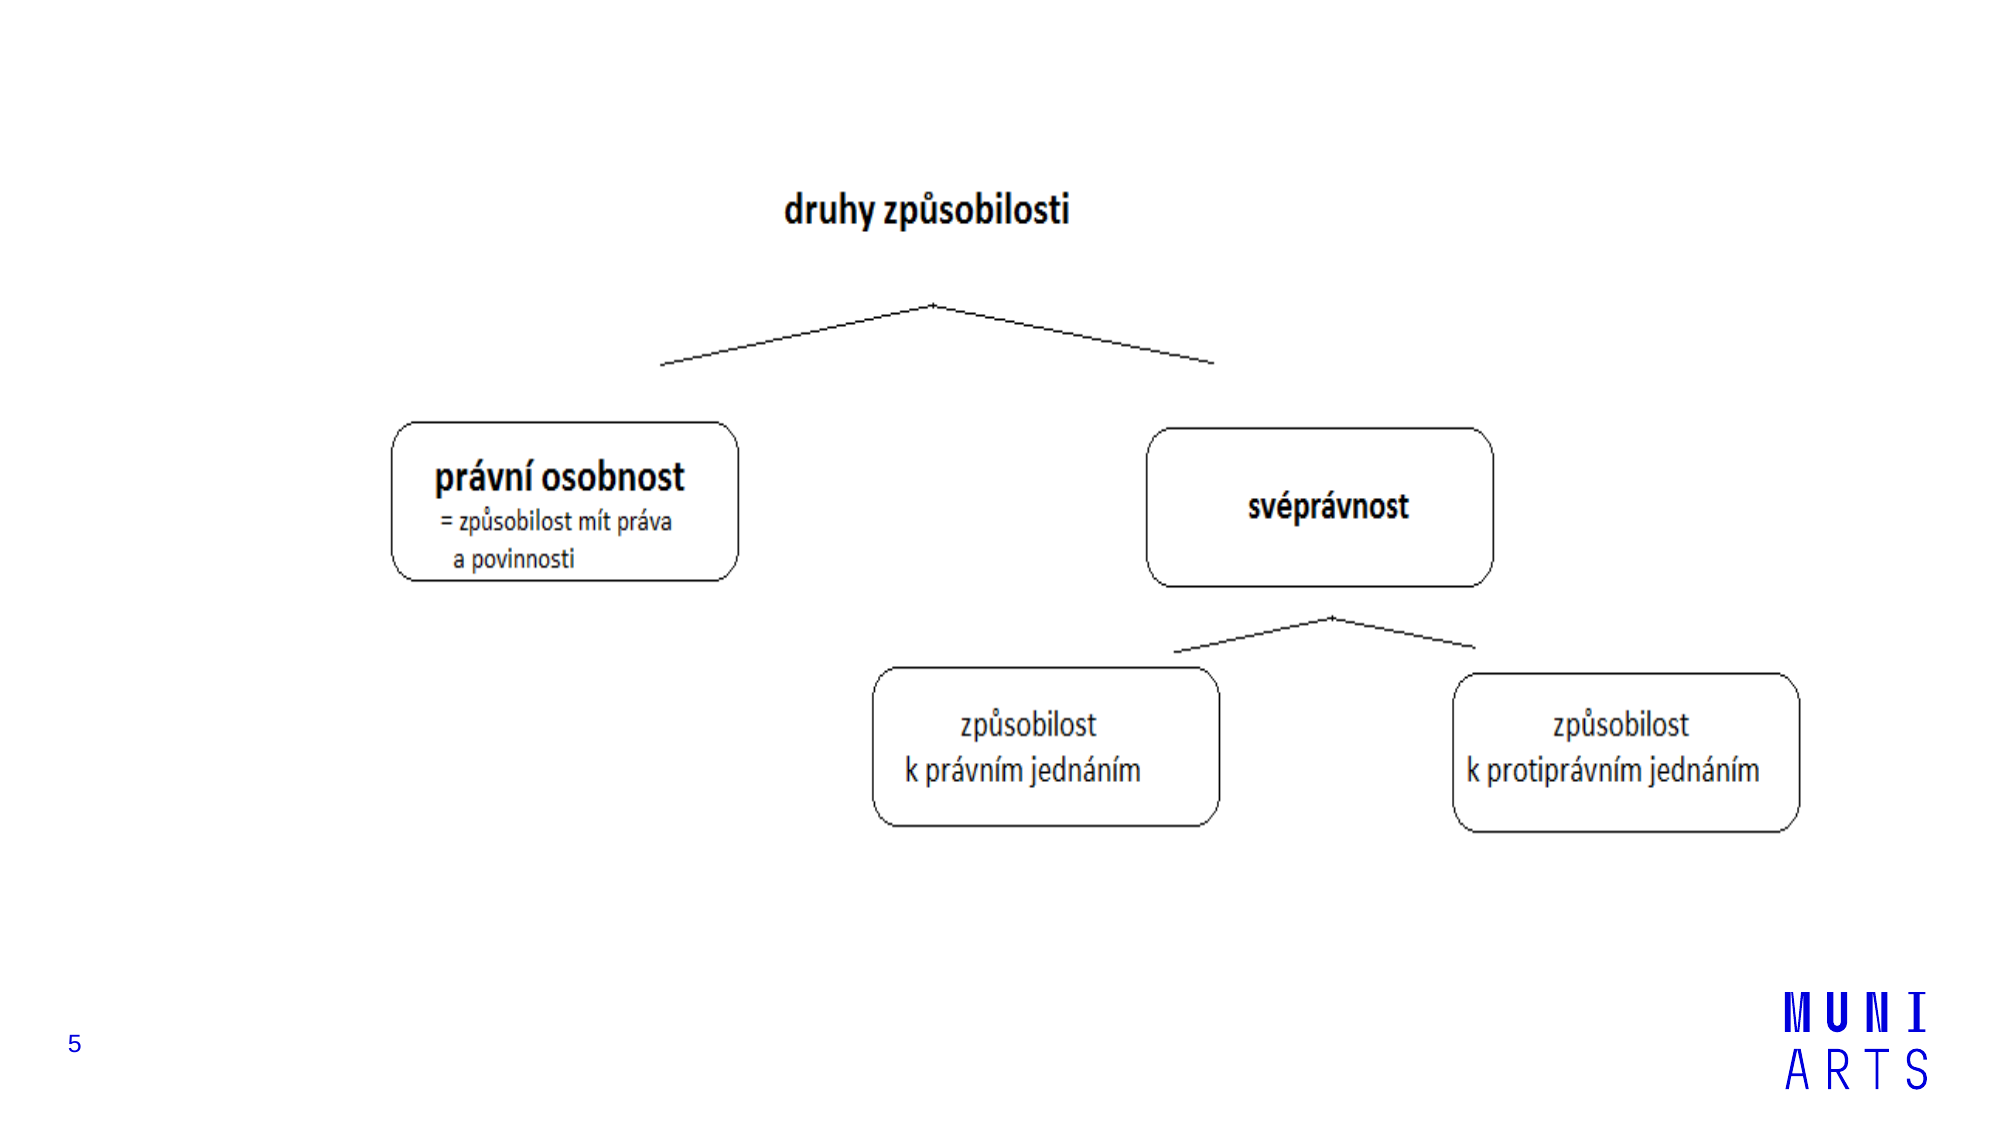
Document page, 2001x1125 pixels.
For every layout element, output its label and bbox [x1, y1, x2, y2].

picture [88, 137, 1827, 956]
list [109, 231, 1898, 1022]
text_box [67, 1021, 110, 1063]
